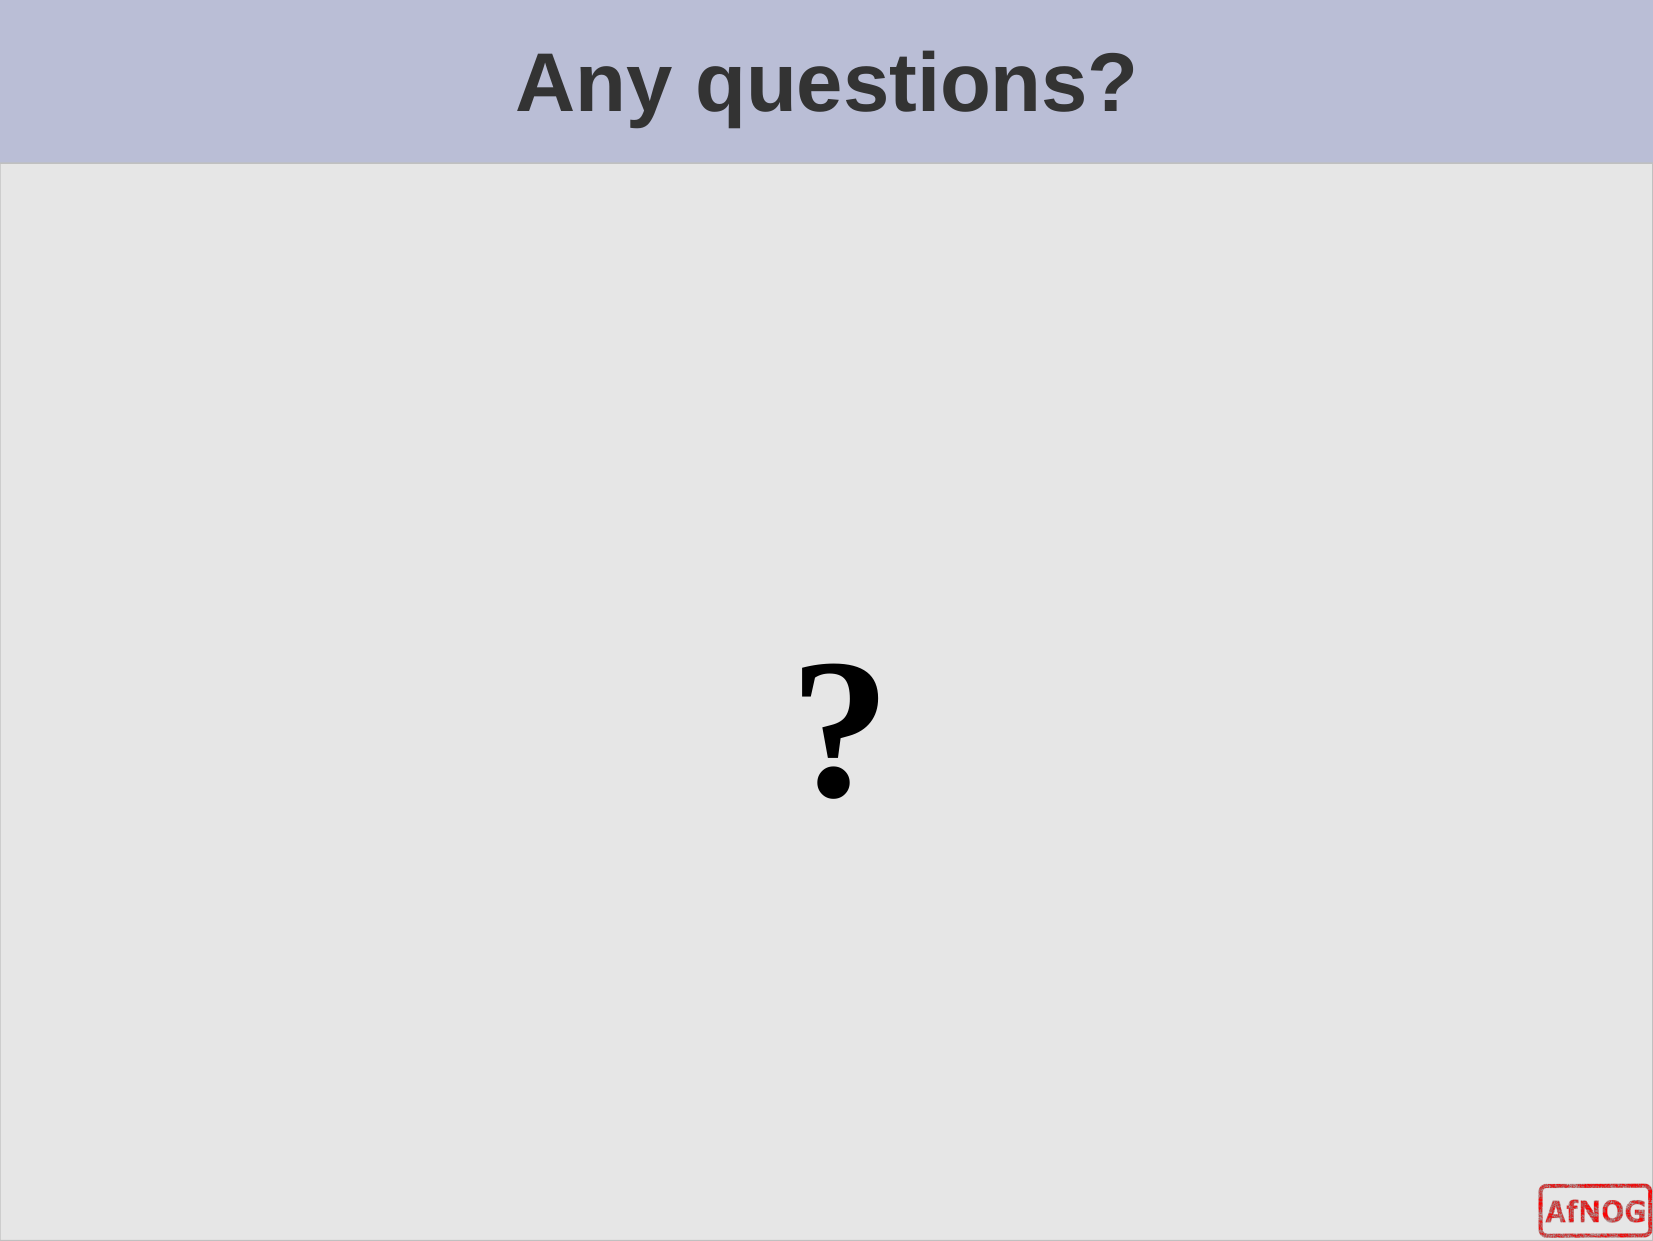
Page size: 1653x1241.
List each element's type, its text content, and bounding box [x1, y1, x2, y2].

picture [1537, 1182, 1653, 1241]
title Any questions? [121, 0, 1534, 172]
subtitle ? [121, 322, 1560, 1133]
